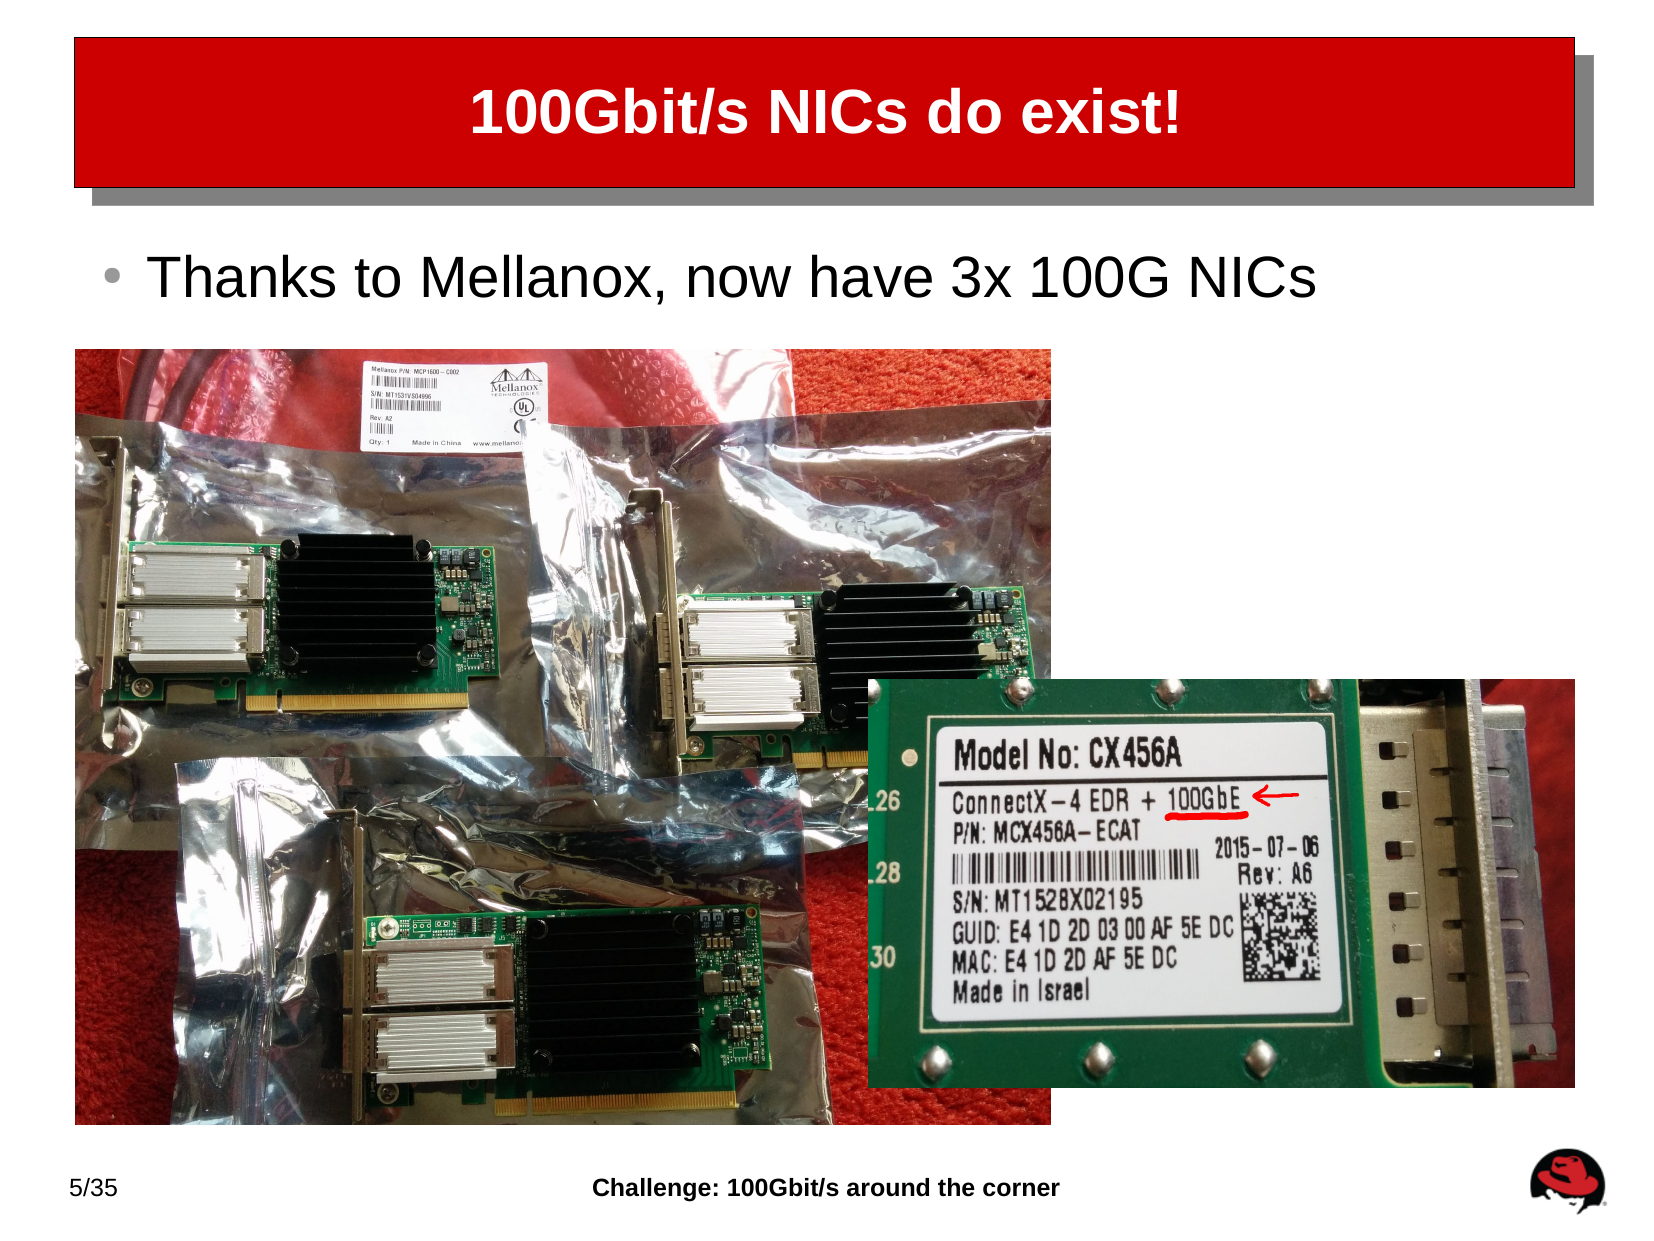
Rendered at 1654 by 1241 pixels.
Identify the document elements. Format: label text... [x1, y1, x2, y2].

list Thanks to Mellanox, now have 3x 100G NICs [86, 244, 1575, 679]
picture [1529, 1146, 1613, 1224]
title 100Gbit/s NICs do exist! [82, 37, 1571, 188]
picture [75, 349, 1575, 1125]
